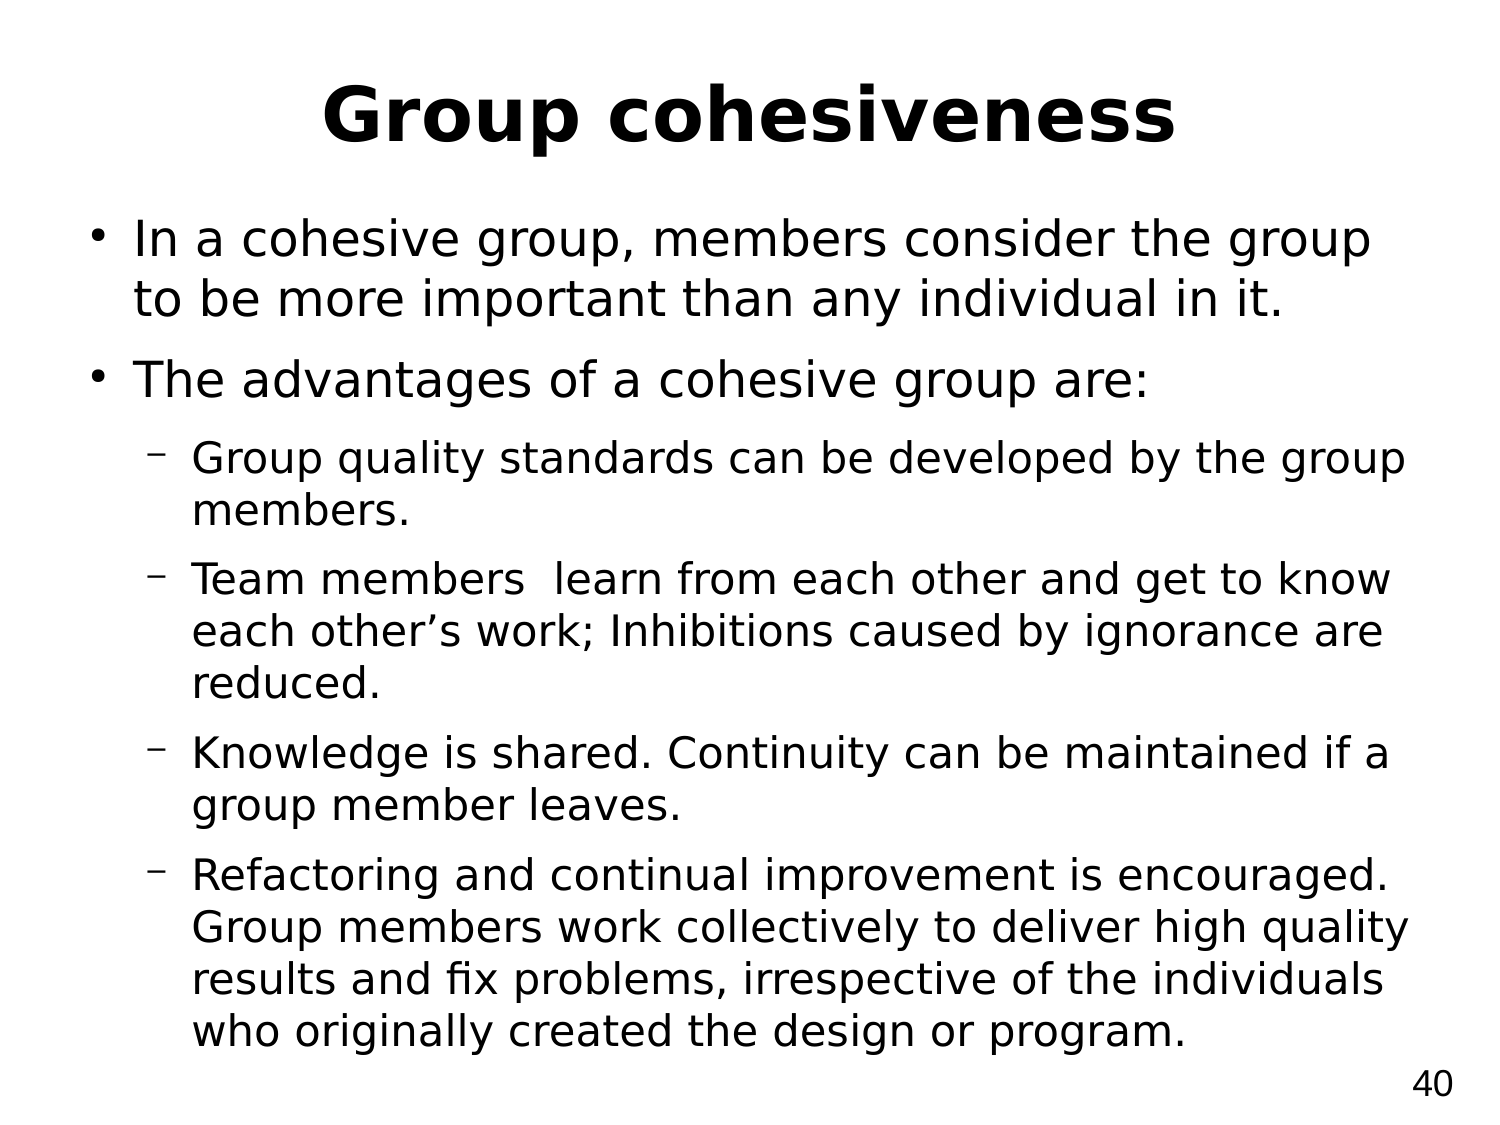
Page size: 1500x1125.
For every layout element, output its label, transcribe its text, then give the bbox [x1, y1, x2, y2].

list In a cohesive group, members consider the group to be more important than any individual in it. The advantages of a cohesive group are: Group quality standards can be developed by the group members. Team members learn from each other and get to know each other’s work; Inhibitions caused by ignorance are reduced. Knowledge is shared. Continuity can be maintained if a group member leaves. Refactoring and continual improvement is encouraged. Group members work collectively to deliver high quality results and fix problems, irrespective of the individuals who originally created the design or program. [75, 206, 1425, 1093]
title Group cohesiveness [75, 44, 1425, 177]
